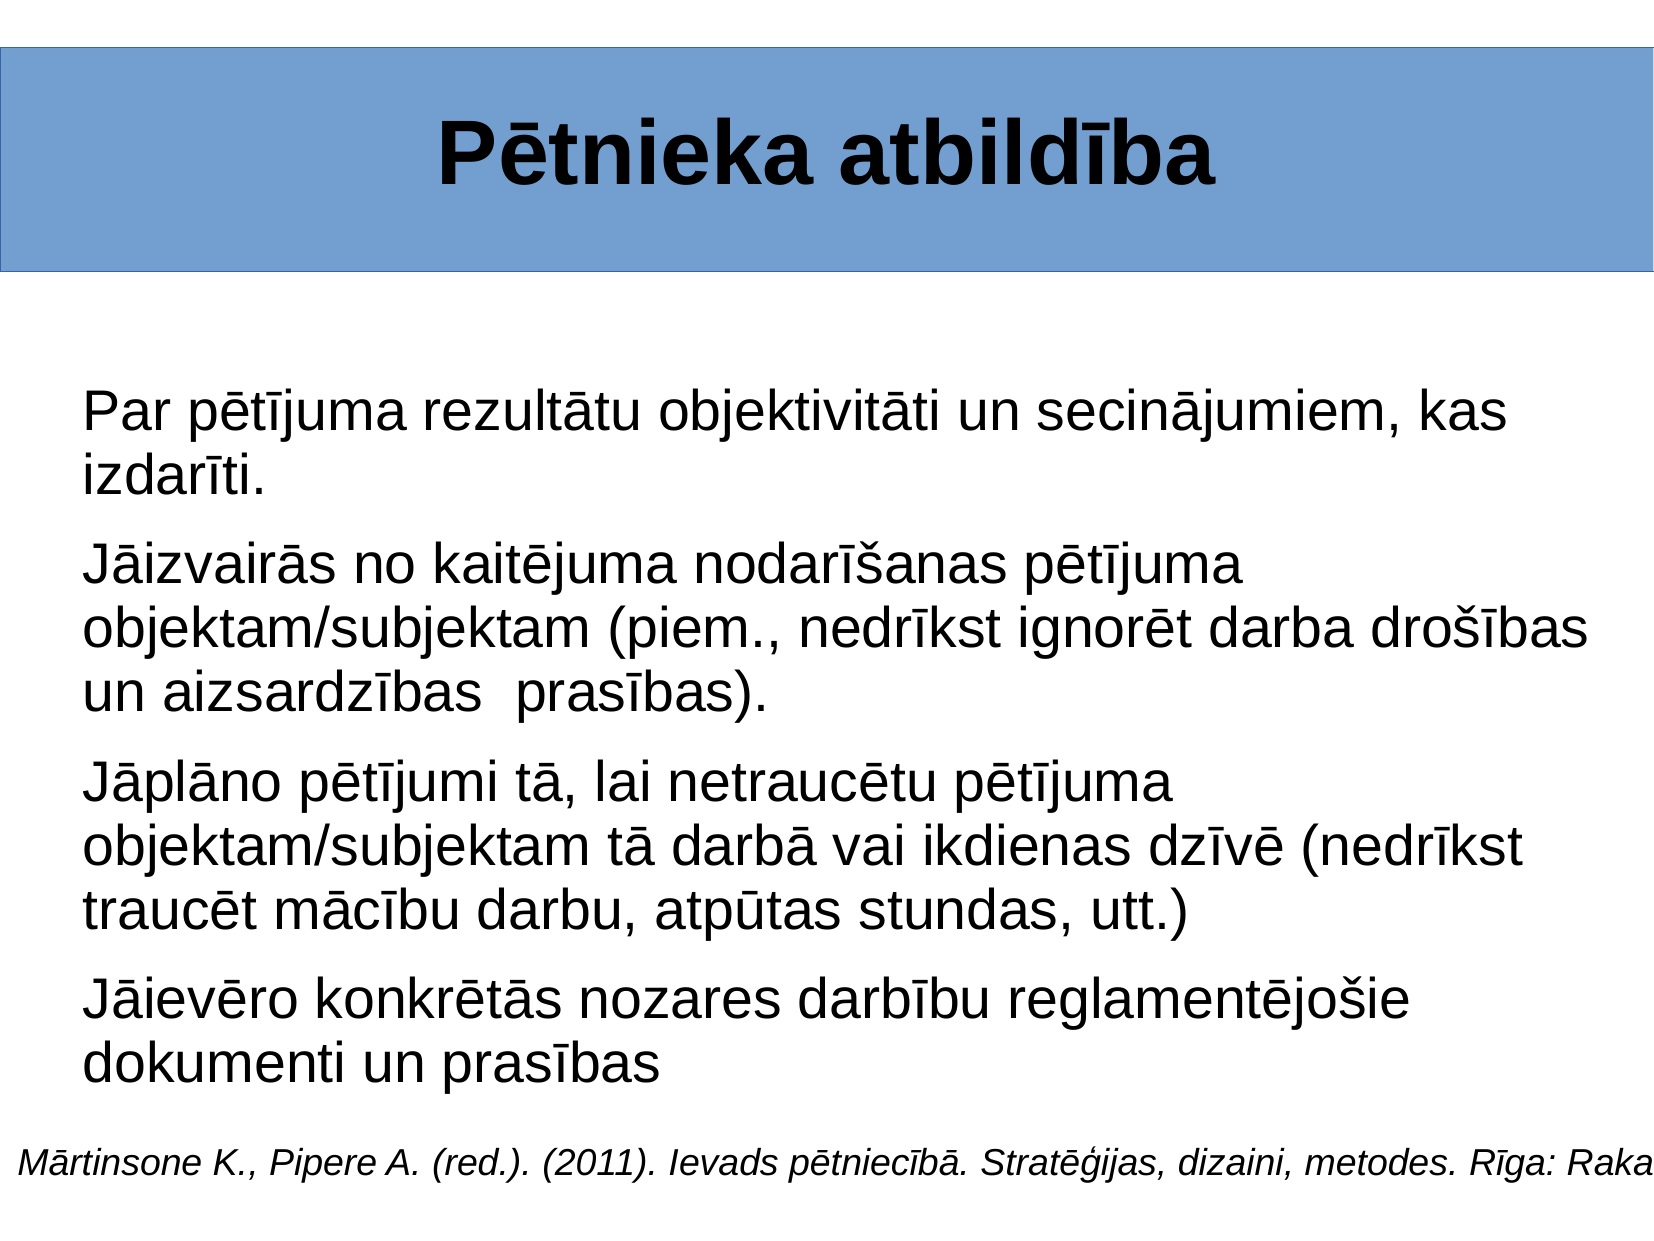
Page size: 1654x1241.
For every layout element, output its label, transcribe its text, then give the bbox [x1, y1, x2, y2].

list Par pētījuma rezultātu objektivitāti un secinājumiem, kas izdarīti. Jāizvairās no kaitējuma nodarīšanas pētījuma objektam/subjektam (piem., nedrīkst ignorēt darba drošības un aizsardzības prasības). Jāplāno pētījumi tā, lai netraucētu pētījuma objektam/subjektam tā darbā vai ikdienas dzīvē (nedrīkst traucēt mācību darbu, atpūtas stundas, utt.) Jāievēro konkrētās nozares darbību reglamentējošie dokumenti un prasības [82, 378, 1619, 1099]
text_box [0, 47, 1654, 272]
text_box Mārtinsone K., Pipere A. (red.). (2011). Ievads pētniecībā. Stratēģijas, dizaini, metodes. Rīga: Raka [2, 1133, 1654, 1191]
title Pētnieka atbildība [82, 49, 1571, 257]
